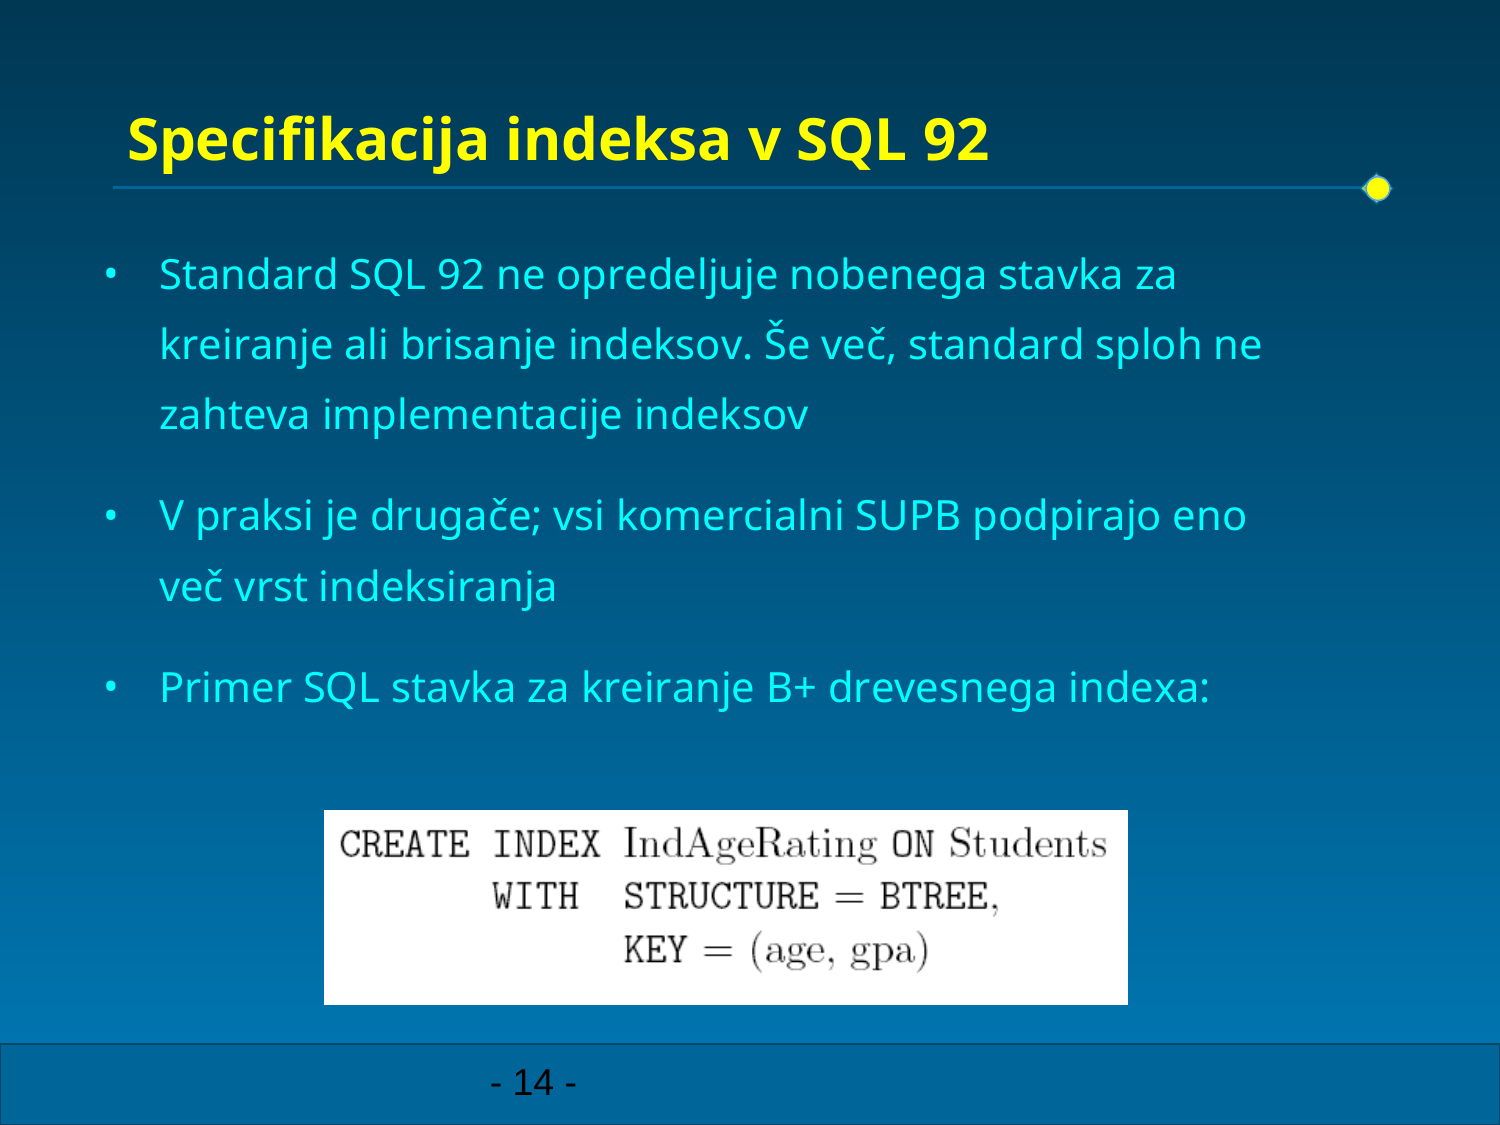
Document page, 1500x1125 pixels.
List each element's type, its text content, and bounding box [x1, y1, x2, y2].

picture [325, 811, 1127, 1004]
title Specifikacija indeksa v SQL 92 [112, 94, 1388, 181]
list Standard SQL 92 ne opredeljuje nobenega stavka za kreiranje ali brisanje indeksov. Še več, standard sploh ne zahteva implementacije indeksov V praksi je drugače; vsi komercialni SUPB podpirajo eno več vrst indeksiranja Primer SQL stavka za kreiranje B+ drevesnega indexa: [88, 219, 1299, 764]
